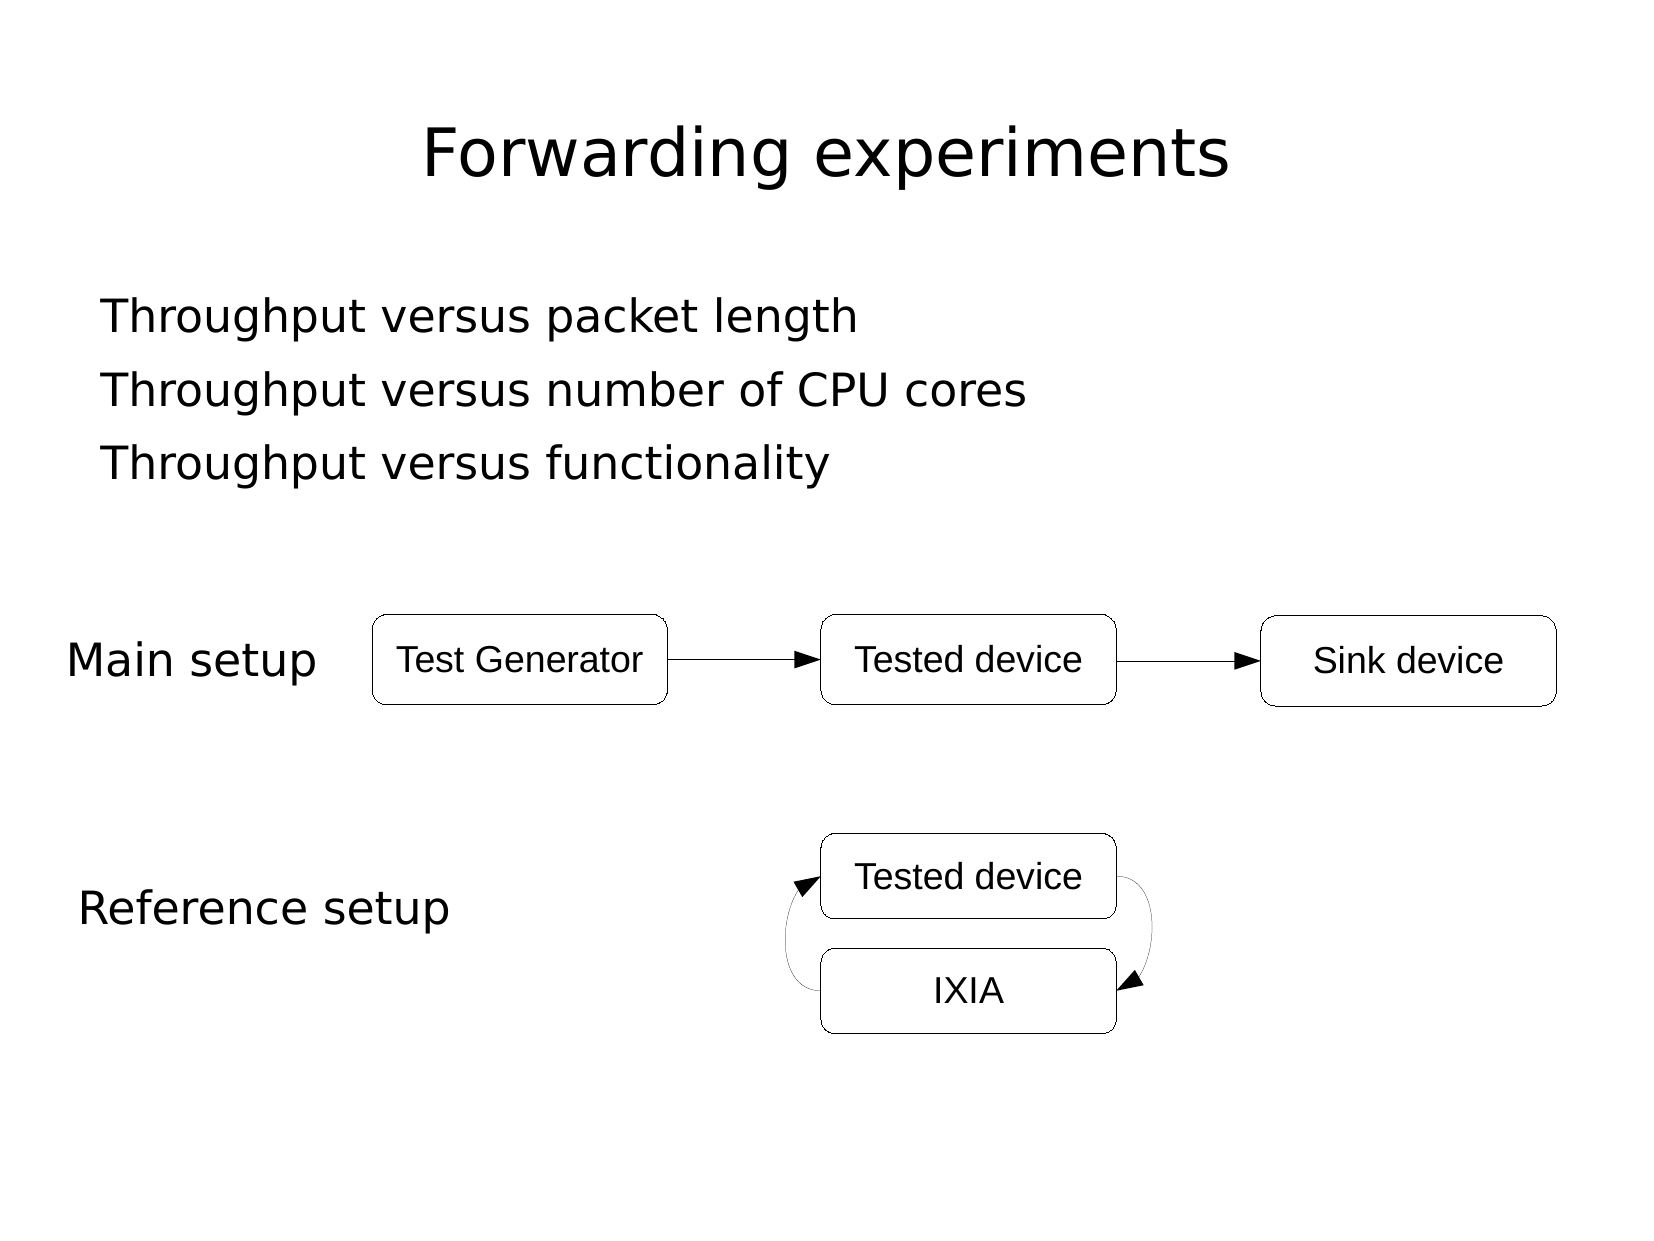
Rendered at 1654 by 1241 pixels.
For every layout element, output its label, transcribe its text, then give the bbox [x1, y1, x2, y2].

text_box Tested device [820, 833, 1117, 919]
list Throughput versus packet length Throughput versus number of CPU cores Throughput versus functionality [82, 290, 1571, 571]
title Forwarding experiments [82, 49, 1571, 257]
text_box Reference setup [60, 881, 538, 936]
text_box Test Generator [372, 614, 668, 705]
text_box Main setup [48, 633, 526, 688]
text_box IXIA [820, 948, 1117, 1034]
text_box Sink device [1260, 615, 1557, 707]
text_box Tested device [820, 614, 1117, 705]
